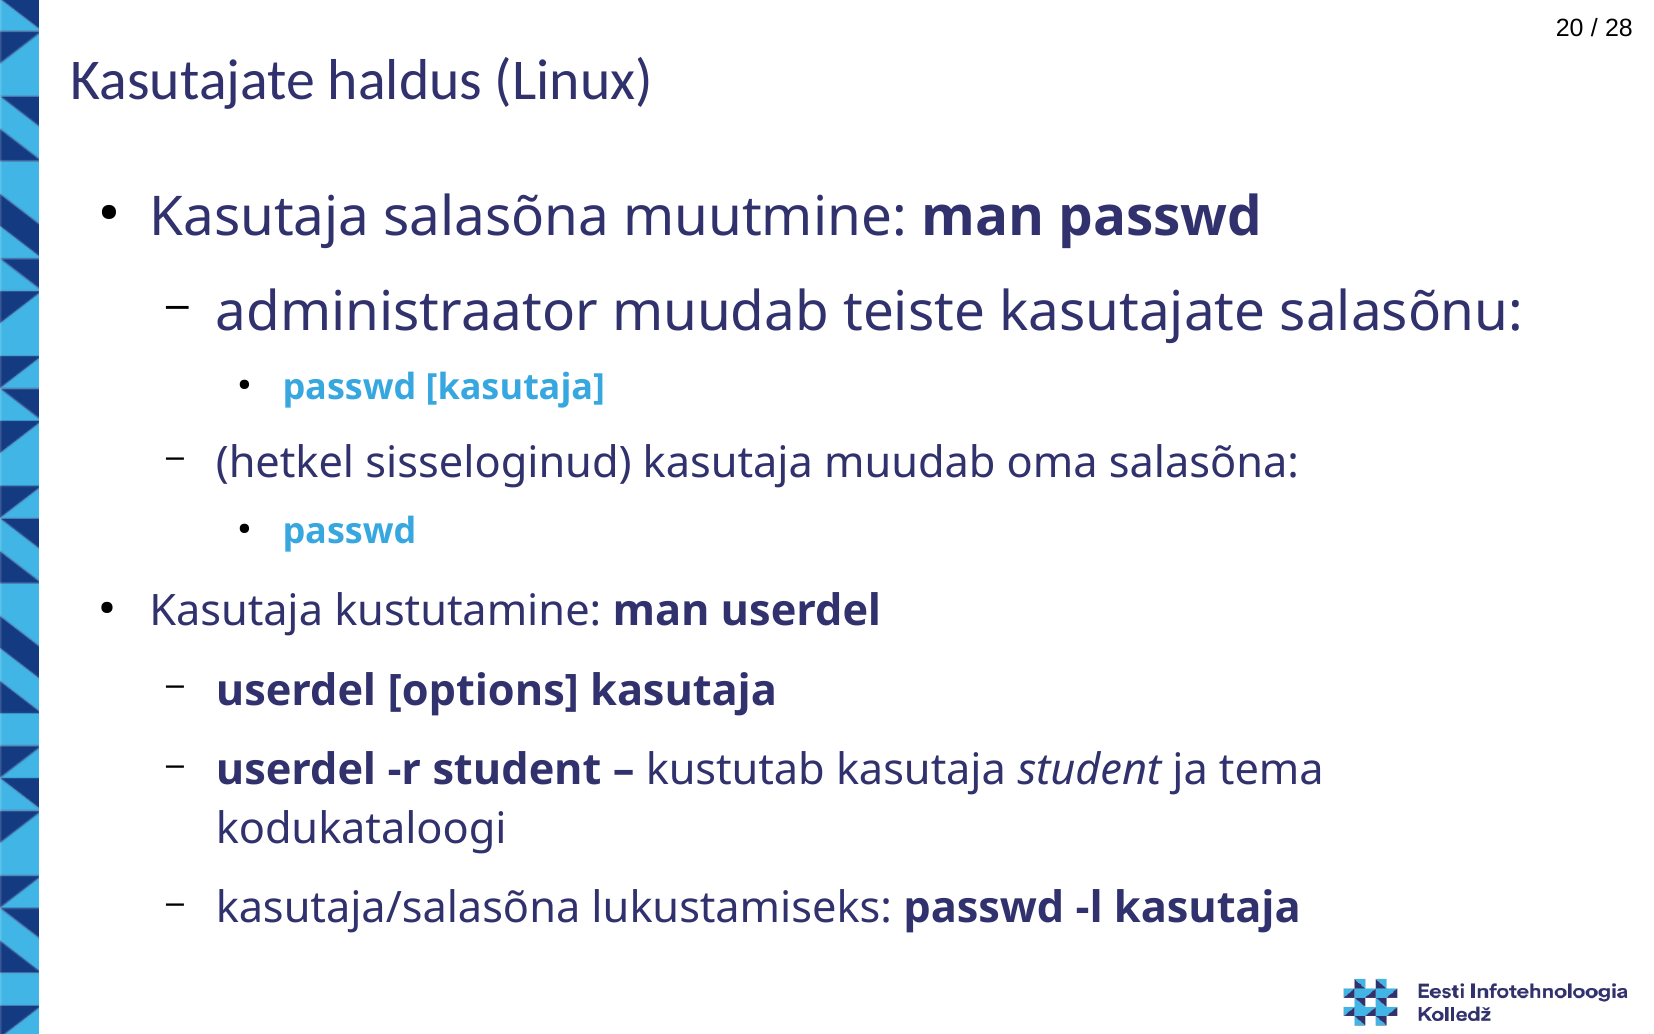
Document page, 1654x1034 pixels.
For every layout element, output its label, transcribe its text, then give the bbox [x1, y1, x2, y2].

list Kasutaja salasõna muutmine: man passwd administraator muudab teiste kasutajate salasõnu: passwd [kasutaja] (hetkel sisseloginud) kasutaja muudab oma salasõna: passwd Kasutaja kustutamine: man userdel userdel [options] kasutaja userdel -r student – kustutab kasutaja student ja tema kodukataloogi kasutaja/salasõna lukustamiseks: passwd -l kasutaja [82, 176, 1538, 944]
title Kasutajate haldus (Linux) [70, 41, 1630, 130]
